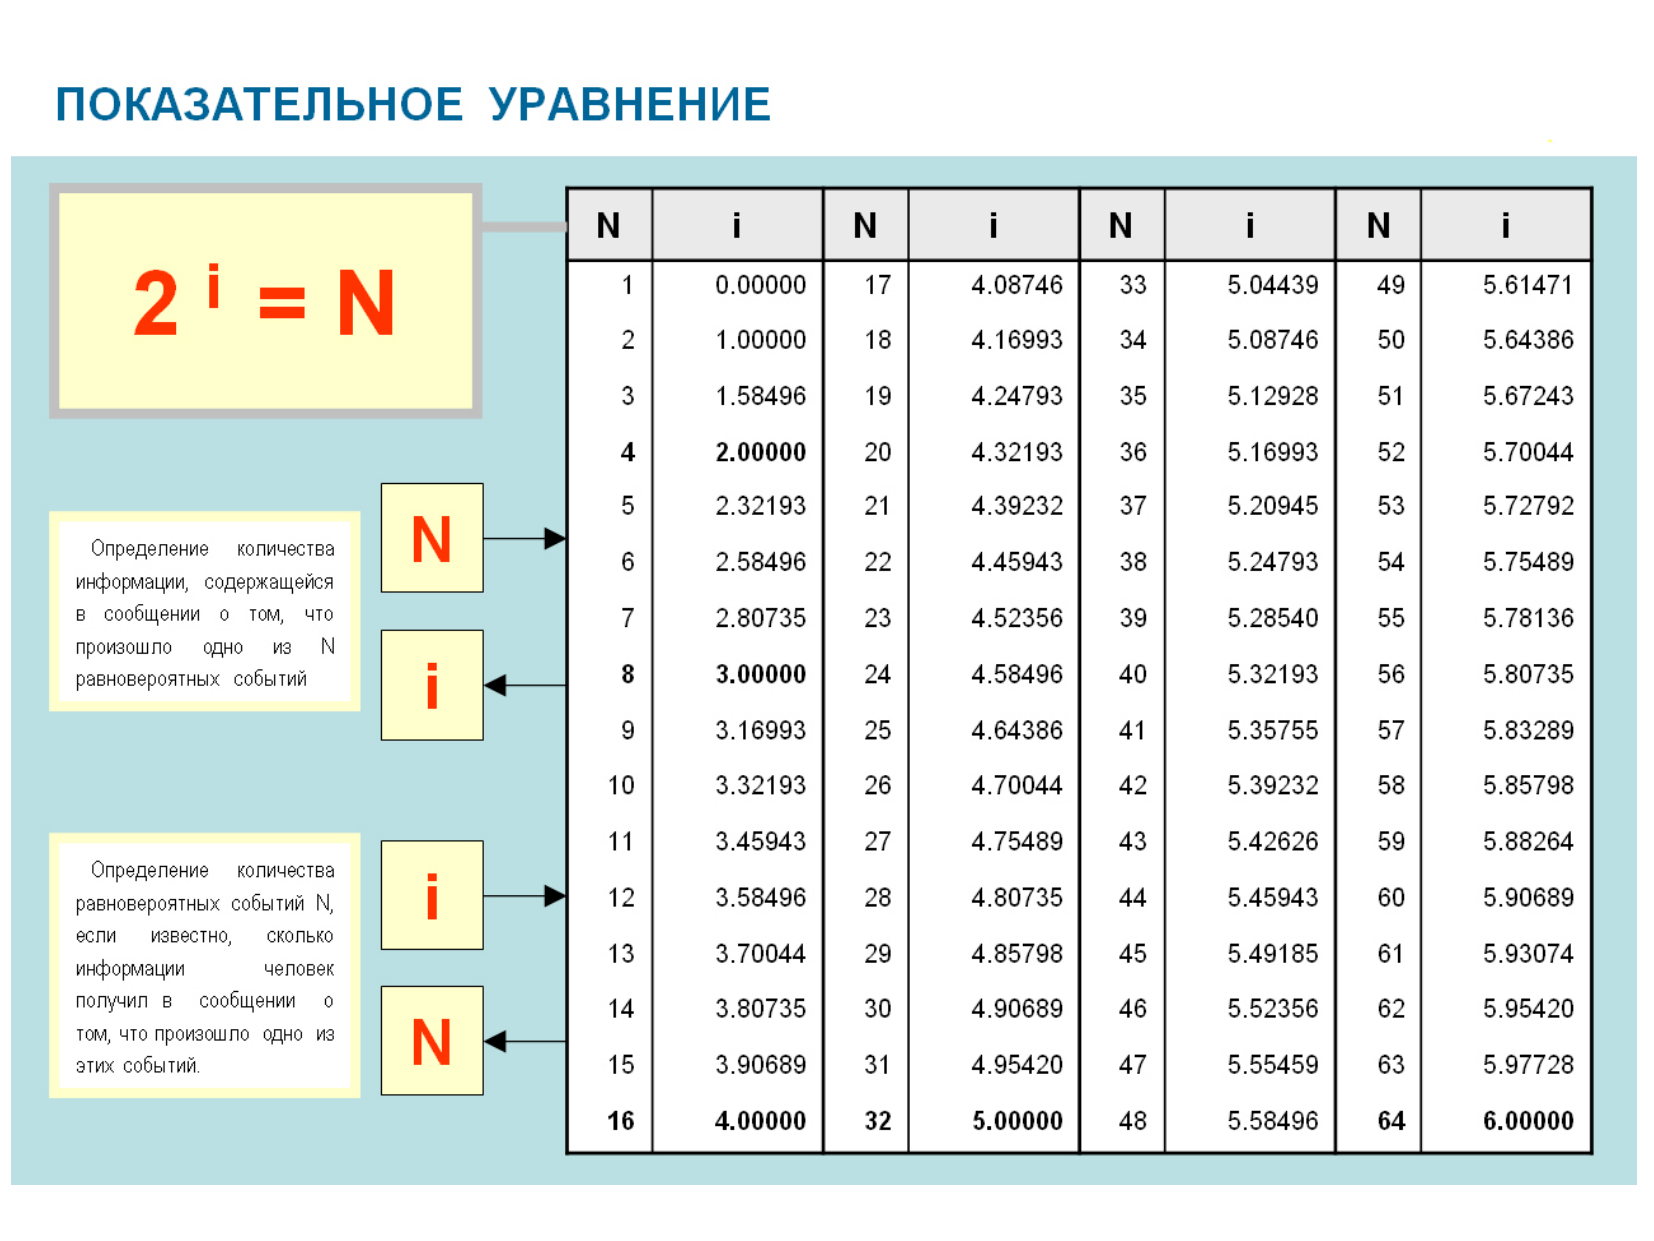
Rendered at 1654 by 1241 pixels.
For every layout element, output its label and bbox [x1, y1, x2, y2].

picture [11, 58, 1637, 1185]
